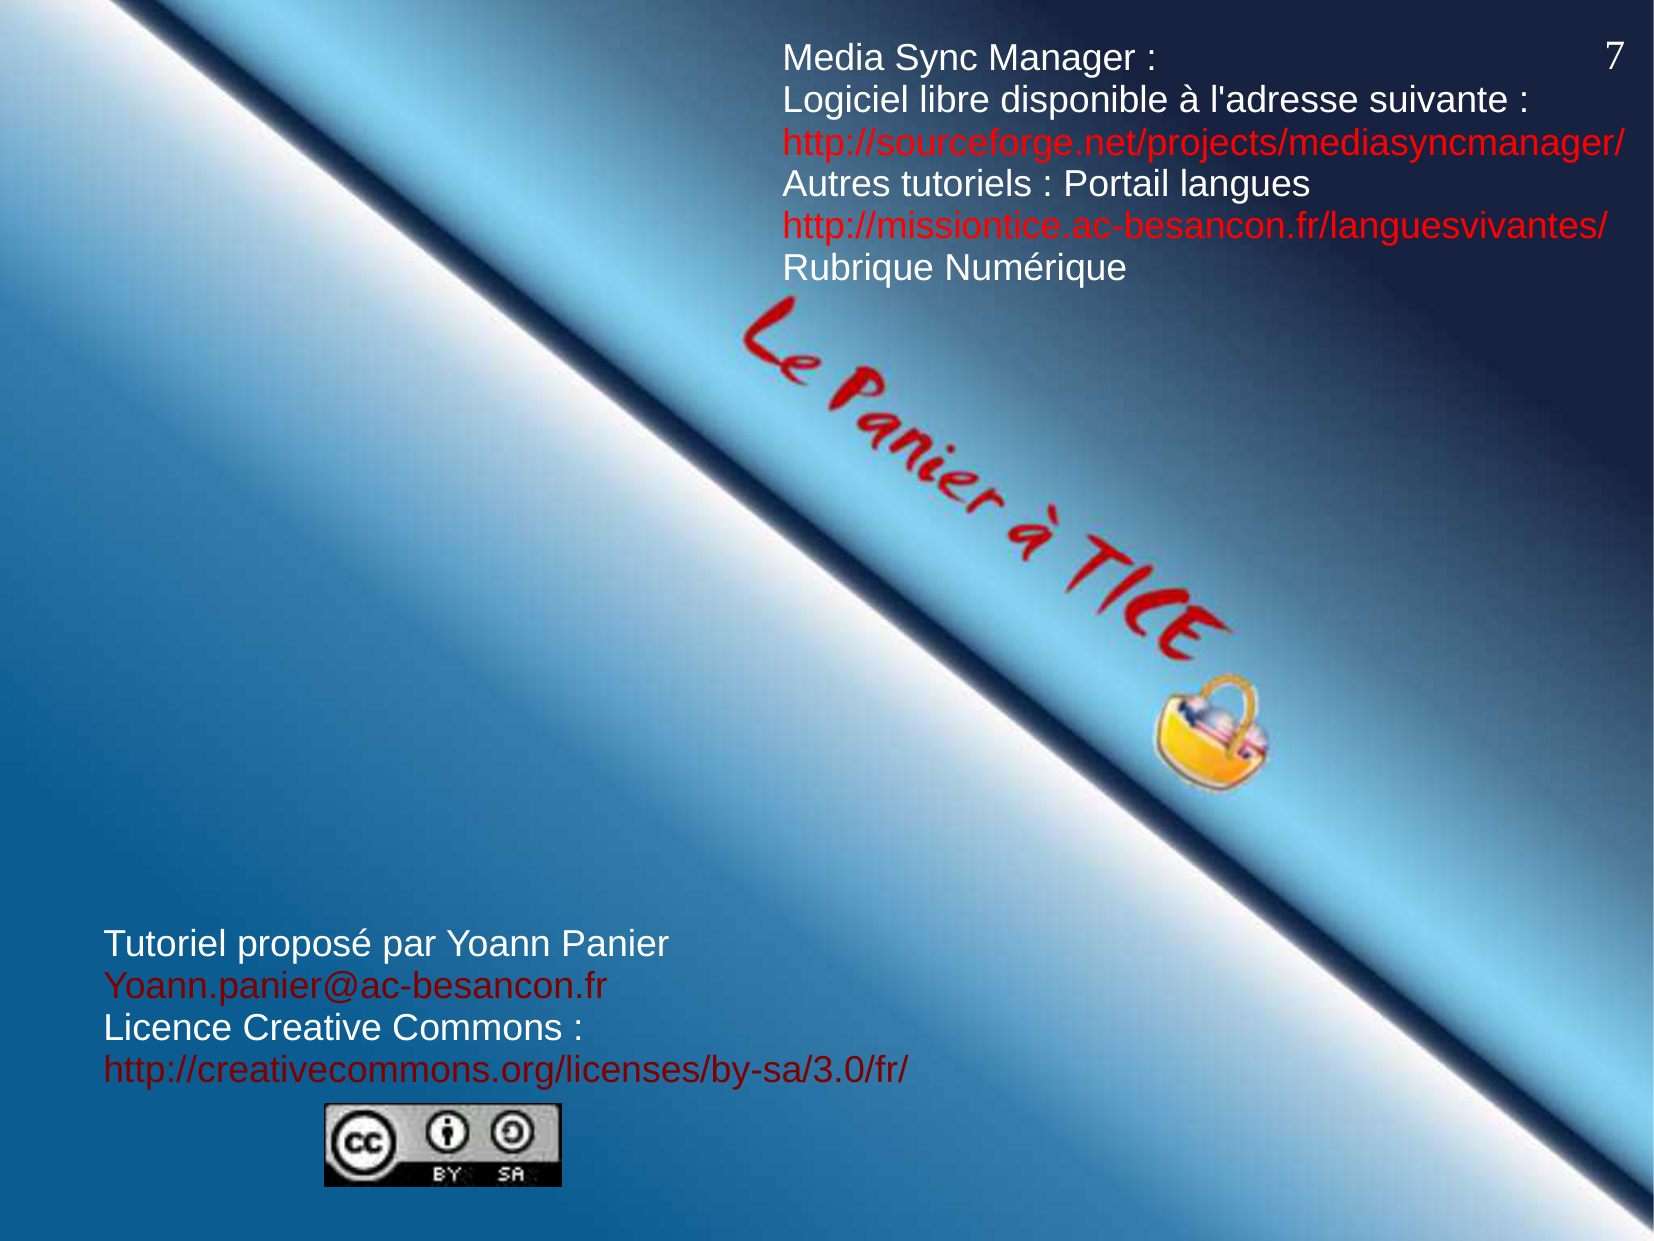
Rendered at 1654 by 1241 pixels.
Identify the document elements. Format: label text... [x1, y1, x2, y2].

text_box Media Sync Manager : Logiciel libre disponible à l'adresse suivante : http://sourceforge.net/projects/mediasyncmanager/ Autres tutoriels : Portail langues http://missiontice.ac-besancon.fr/languesvivantes/ Rubrique Numérique [767, 29, 1654, 297]
picture [0, 0, 1654, 1241]
text_box Tutoriel proposé par Yoann Panier Yoann.panier@ac-besancon.fr Licence Creative Commons : http://creativecommons.org/licenses/by-sa/3.0/fr/ [88, 915, 935, 1099]
